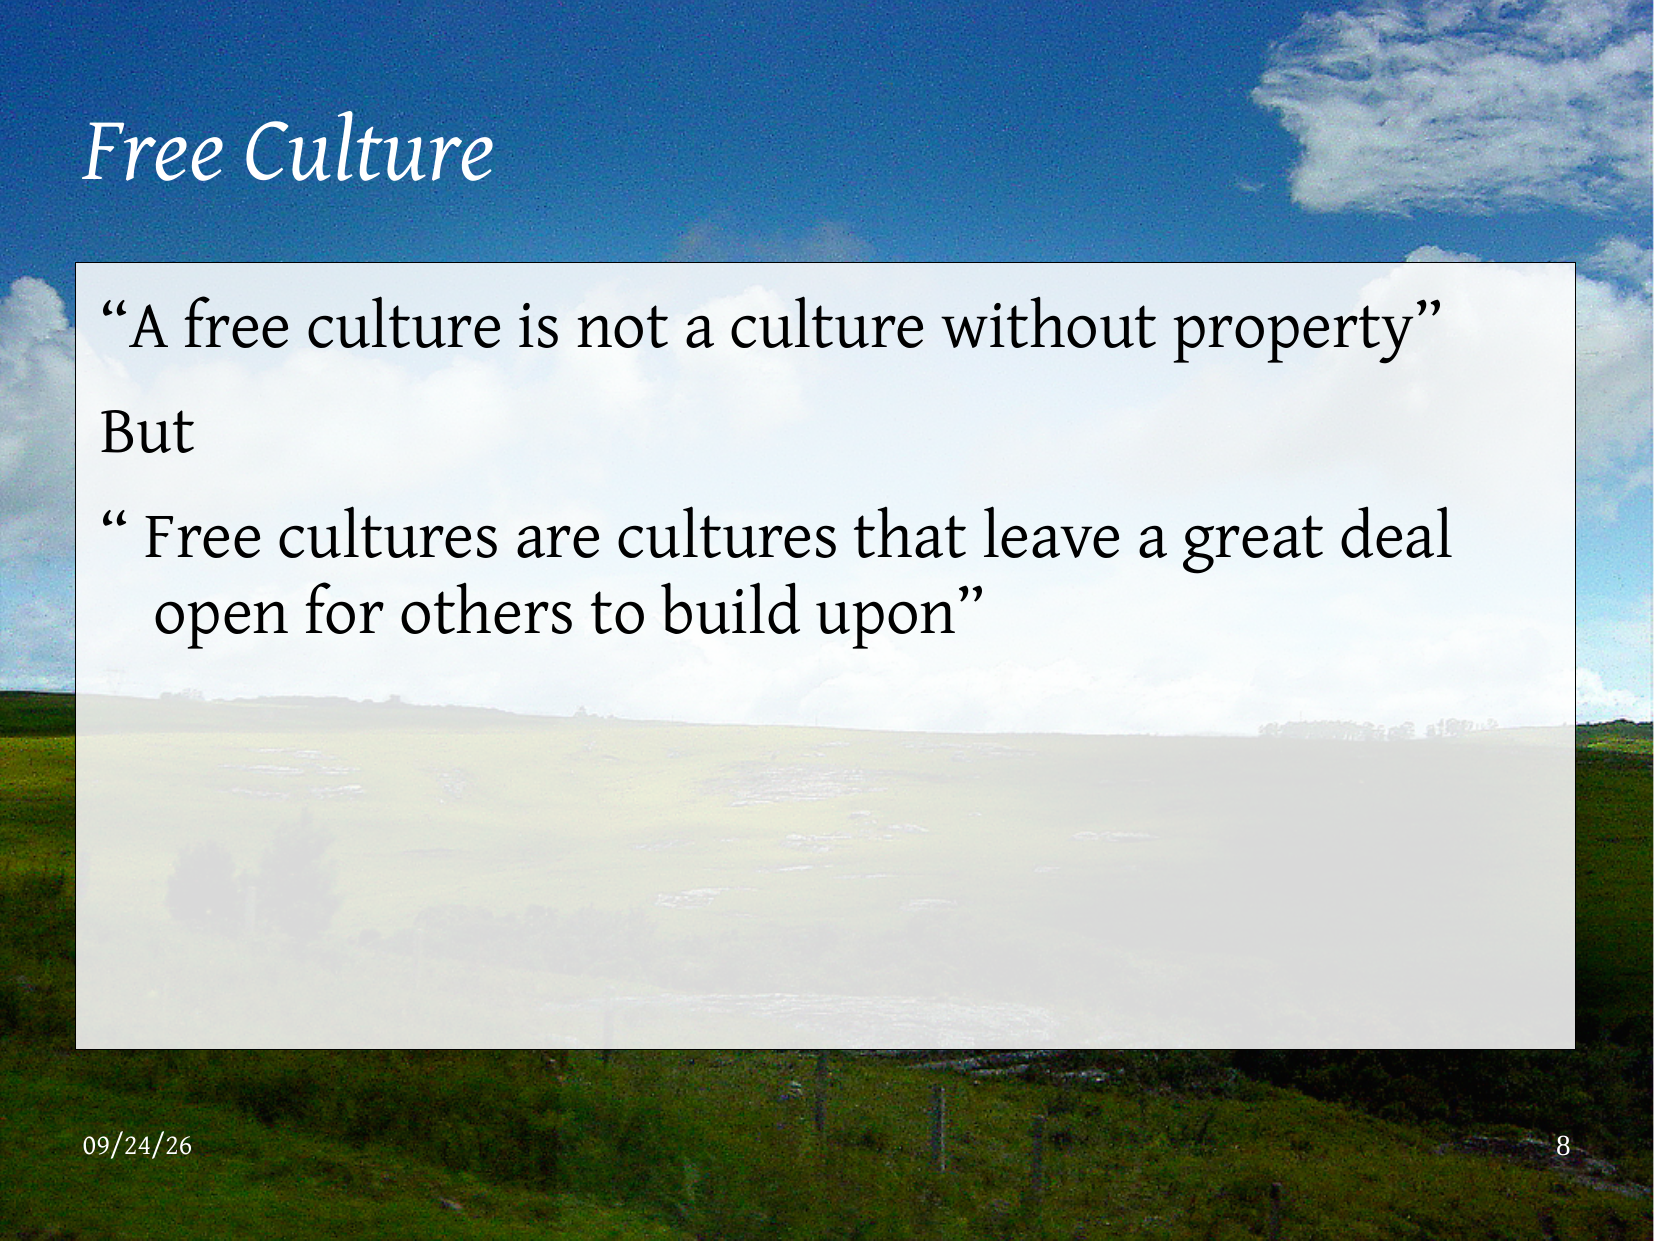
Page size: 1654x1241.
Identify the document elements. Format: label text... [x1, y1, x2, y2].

title Free Culture [82, 56, 1571, 250]
picture [0, 0, 1654, 1241]
list “A free culture is not a culture without property” But “ Free cultures are cultures that leave a great deal open for others to build upon” [82, 290, 1571, 1094]
